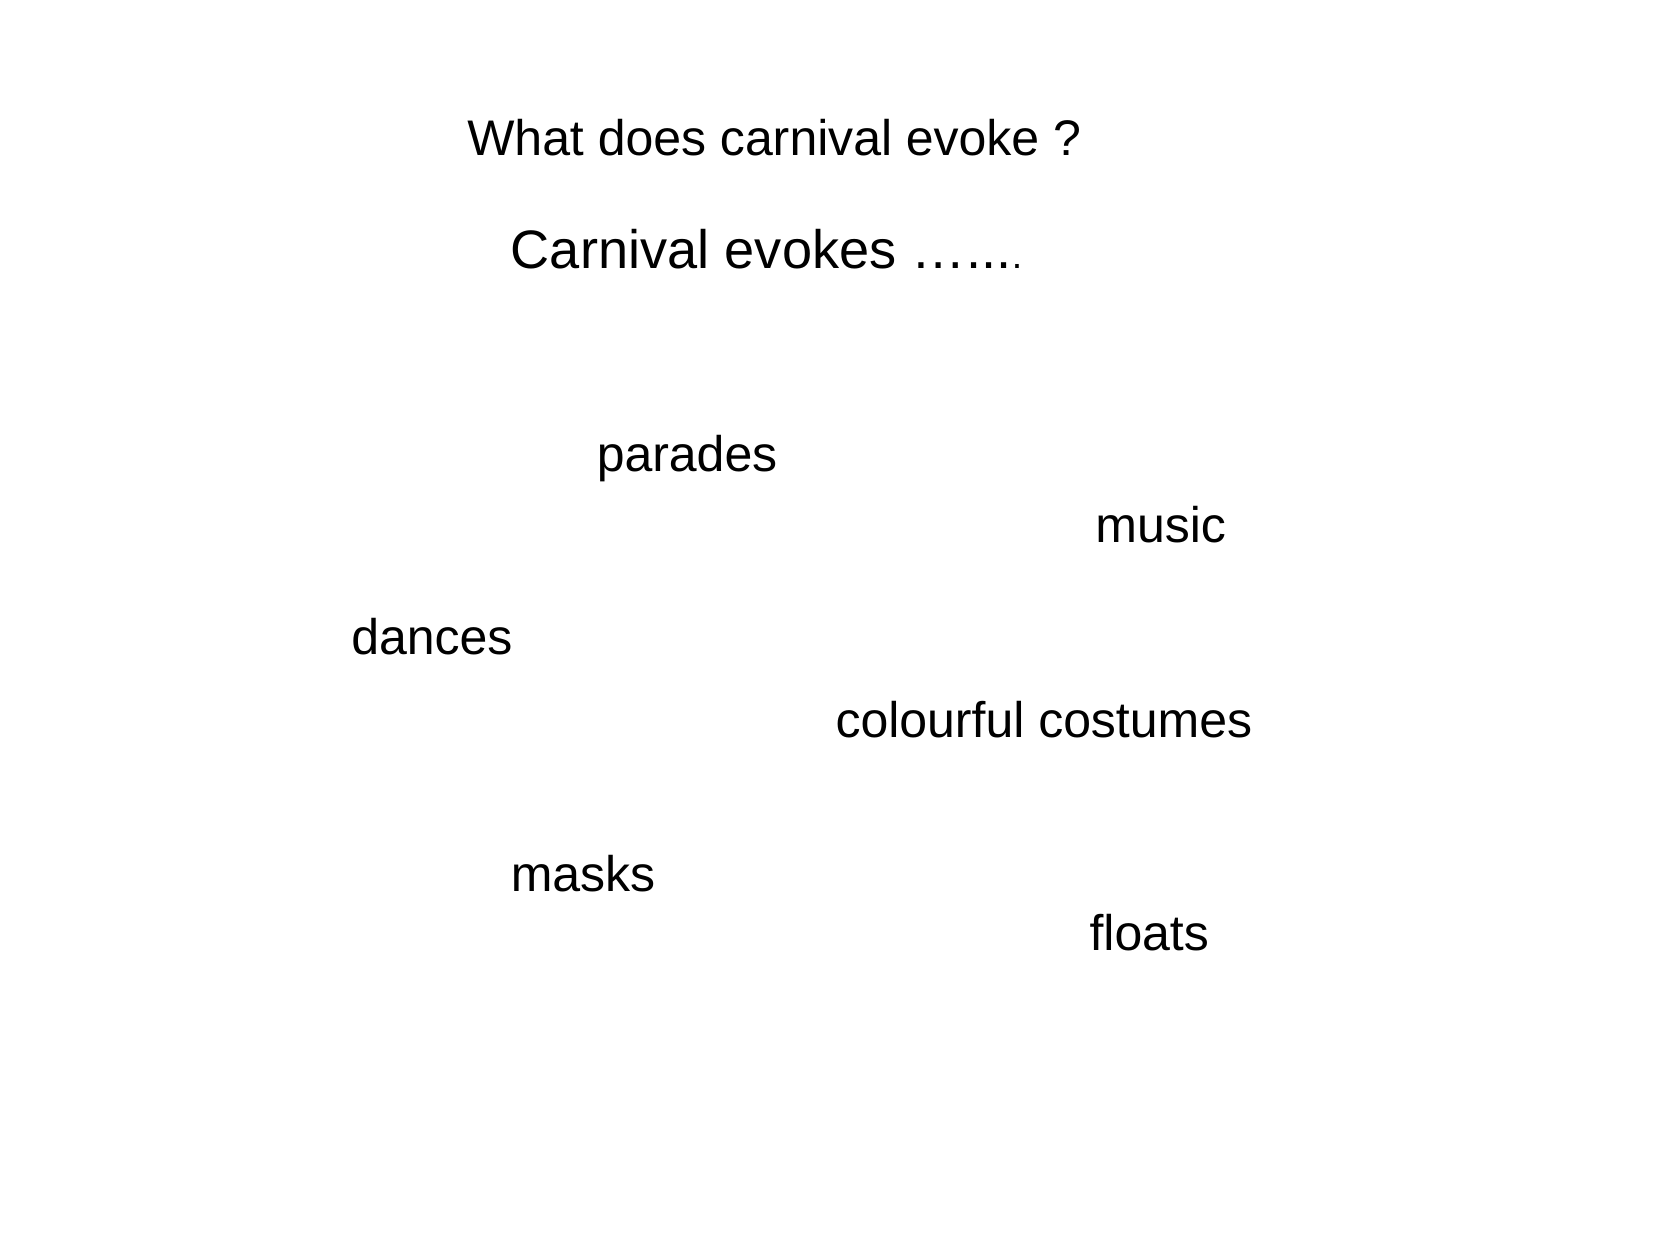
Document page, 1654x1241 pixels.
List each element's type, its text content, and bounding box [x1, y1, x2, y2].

text_box colourful costumes [820, 685, 1268, 756]
text_box dances [336, 602, 528, 673]
text_box What does carnival evoke ? [452, 102, 1164, 219]
text_box parades [582, 418, 793, 490]
text_box floats [1074, 897, 1224, 969]
text_box Carnival evokes ….... [496, 212, 1075, 373]
text_box music [1080, 490, 1241, 561]
text_box masks [496, 838, 670, 910]
